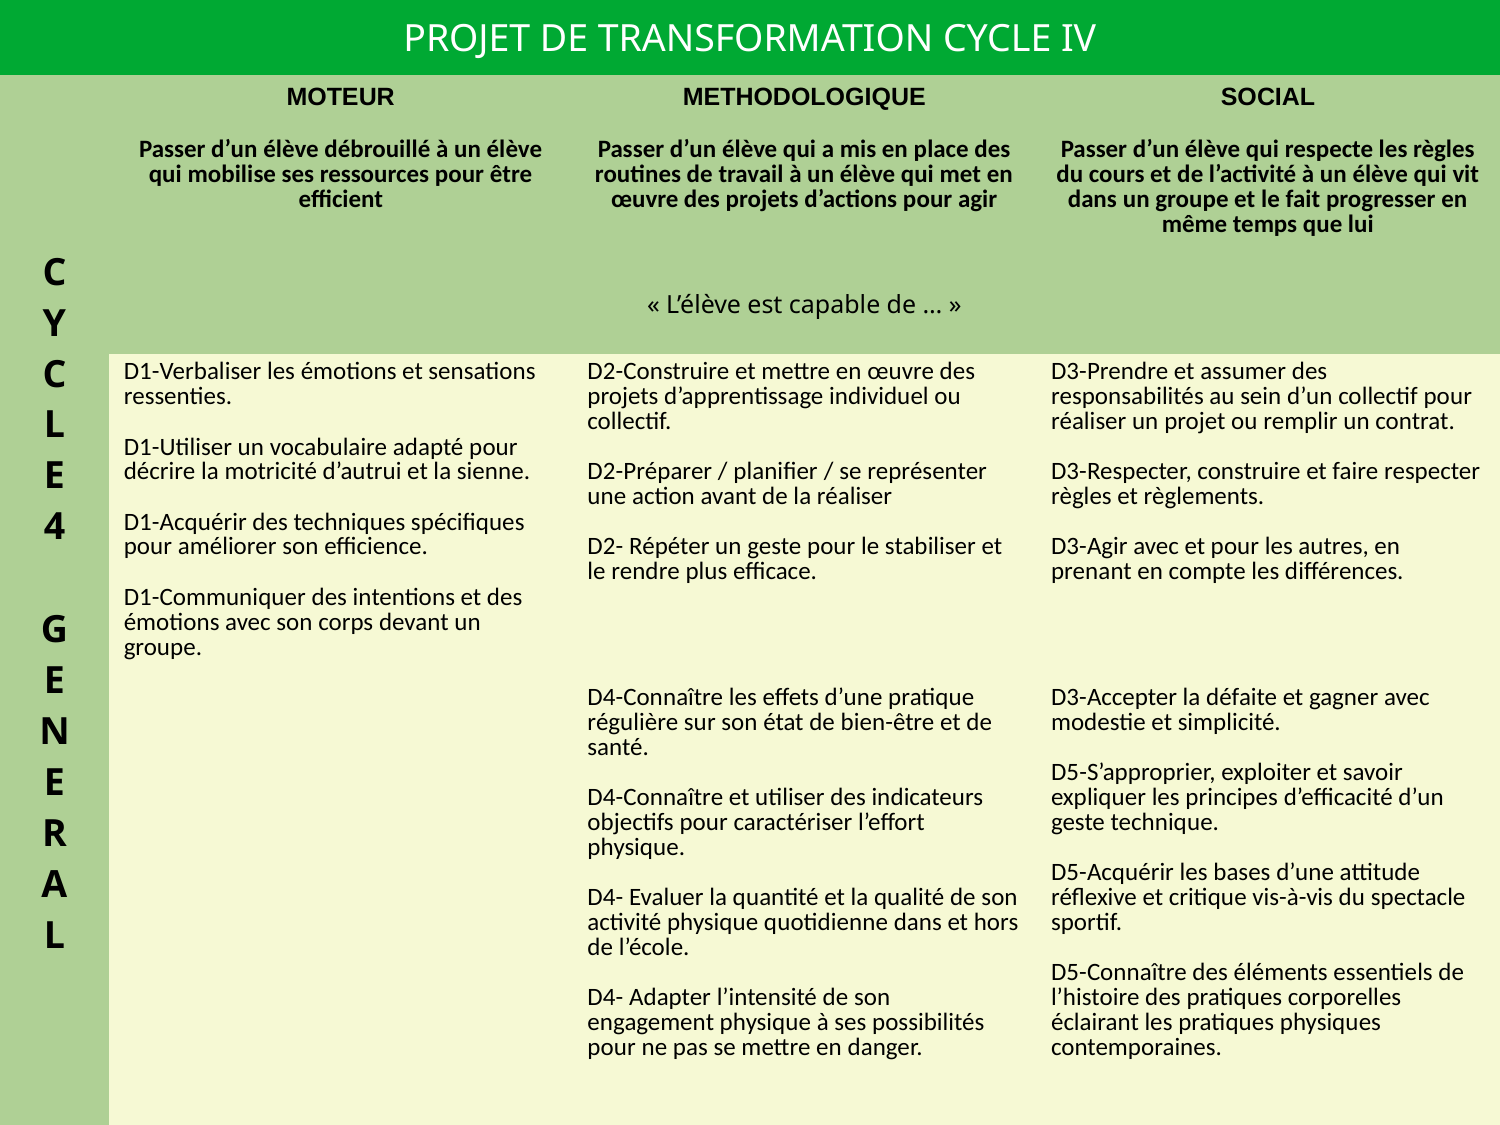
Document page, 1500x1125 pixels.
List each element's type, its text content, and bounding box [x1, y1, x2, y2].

table_header PROJET DE TRANSFORMATION CYCLE IV [0, 0, 1500, 75]
table_cell D3-Prendre et assumer des responsabilités au sein d’un collectif pour réaliser un projet ou remplir un contrat. D3-Respecter, construire et faire respecter règles et règlements. D3-Agir avec et pour les autres, en prenant en compte les différences. D3-Accepter la défaite et gagner avec modestie et simplicité. D5-S’approprier, exploiter et savoir expliquer les principes d’efficacité d’un geste technique. D5-Acquérir les bases d’une attitude réflexive et critique vis-à-vis du spectacle sportif. D5-Connaître des éléments essentiels de l’histoire des pratiques corporelles éclairant les pratiques physiques contemporaines. [1036, 354, 1500, 1125]
table_cell SOCIAL Passer d’un élève qui respecte les règles du cours et de l’activité à un élève qui vit dans un groupe et le fait progresser en même temps que lui [1036, 75, 1500, 254]
table_cell MOTEUR Passer d’un élève débrouillé à un élève qui mobilise ses ressources pour être efficient [109, 75, 573, 254]
table_cell « L’élève est capable de … » [109, 254, 1500, 354]
table_cell D2-Construire et mettre en œuvre des projets d’apprentissage individuel ou collectif. D2-Préparer / planifier / se représenter une action avant de la réaliser D2- Répéter un geste pour le stabiliser et le rendre plus efficace. D4-Connaître les effets d’une pratique régulière sur son état de bien-être et de santé. D4-Connaître et utiliser des indicateurs objectifs pour caractériser l’effort physique. D4- Evaluer la quantité et la qualité de son activité physique quotidienne dans et hors de l’école. D4- Adapter l’intensité de son engagement physique à ses possibilités pour ne pas se mettre en danger. [573, 354, 1036, 1125]
table_cell METHODOLOGIQUE Passer d’un élève qui a mis en place des routines de travail à un élève qui met en œuvre des projets d’actions pour agir [573, 75, 1036, 254]
table_cell C Y C L E 4 G E N E R A L [0, 75, 109, 1125]
table_cell D1-Verbaliser les émotions et sensations ressenties. D1-Utiliser un vocabulaire adapté pour décrire la motricité d’autrui et la sienne. D1-Acquérir des techniques spécifiques pour améliorer son efficience. D1-Communiquer des intentions et des émotions avec son corps devant un groupe. [109, 354, 573, 1125]
